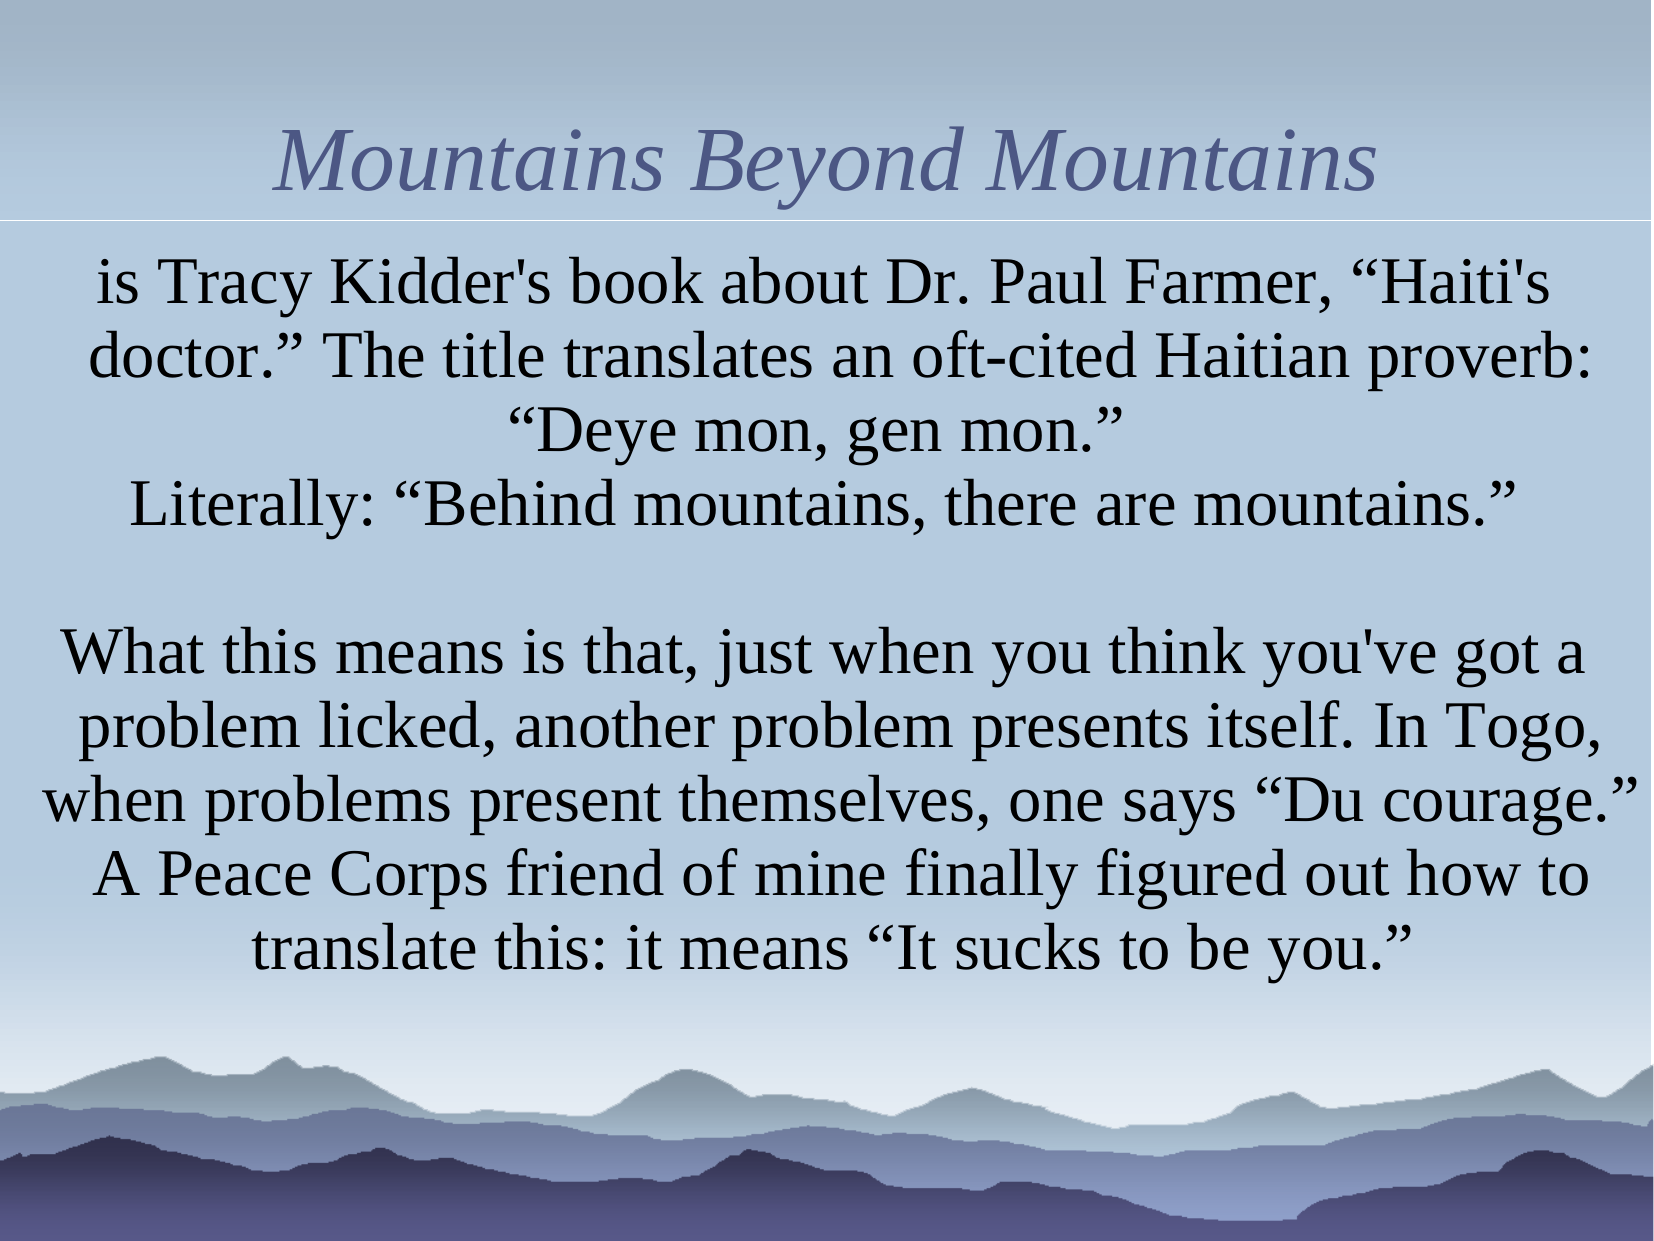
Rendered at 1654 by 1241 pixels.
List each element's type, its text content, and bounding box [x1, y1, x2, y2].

subtitle is Tracy Kidder's book about Dr. Paul Farmer, “Haiti's doctor.” The title translates an oft-cited Haitian proverb: “Deye mon, gen mon.” Literally: “Behind mountains, there are mountains.” What this means is that, just when you think you've got a problem licked, another problem presents itself. In Togo, when problems present themselves, one says “Du courage.” A Peace Corps friend of mine finally figured out how to translate this: it means “It sucks to be you.” [0, 243, 1651, 1133]
picture [0, 1021, 1654, 1241]
title Mountains Beyond Mountains [121, 55, 1534, 243]
